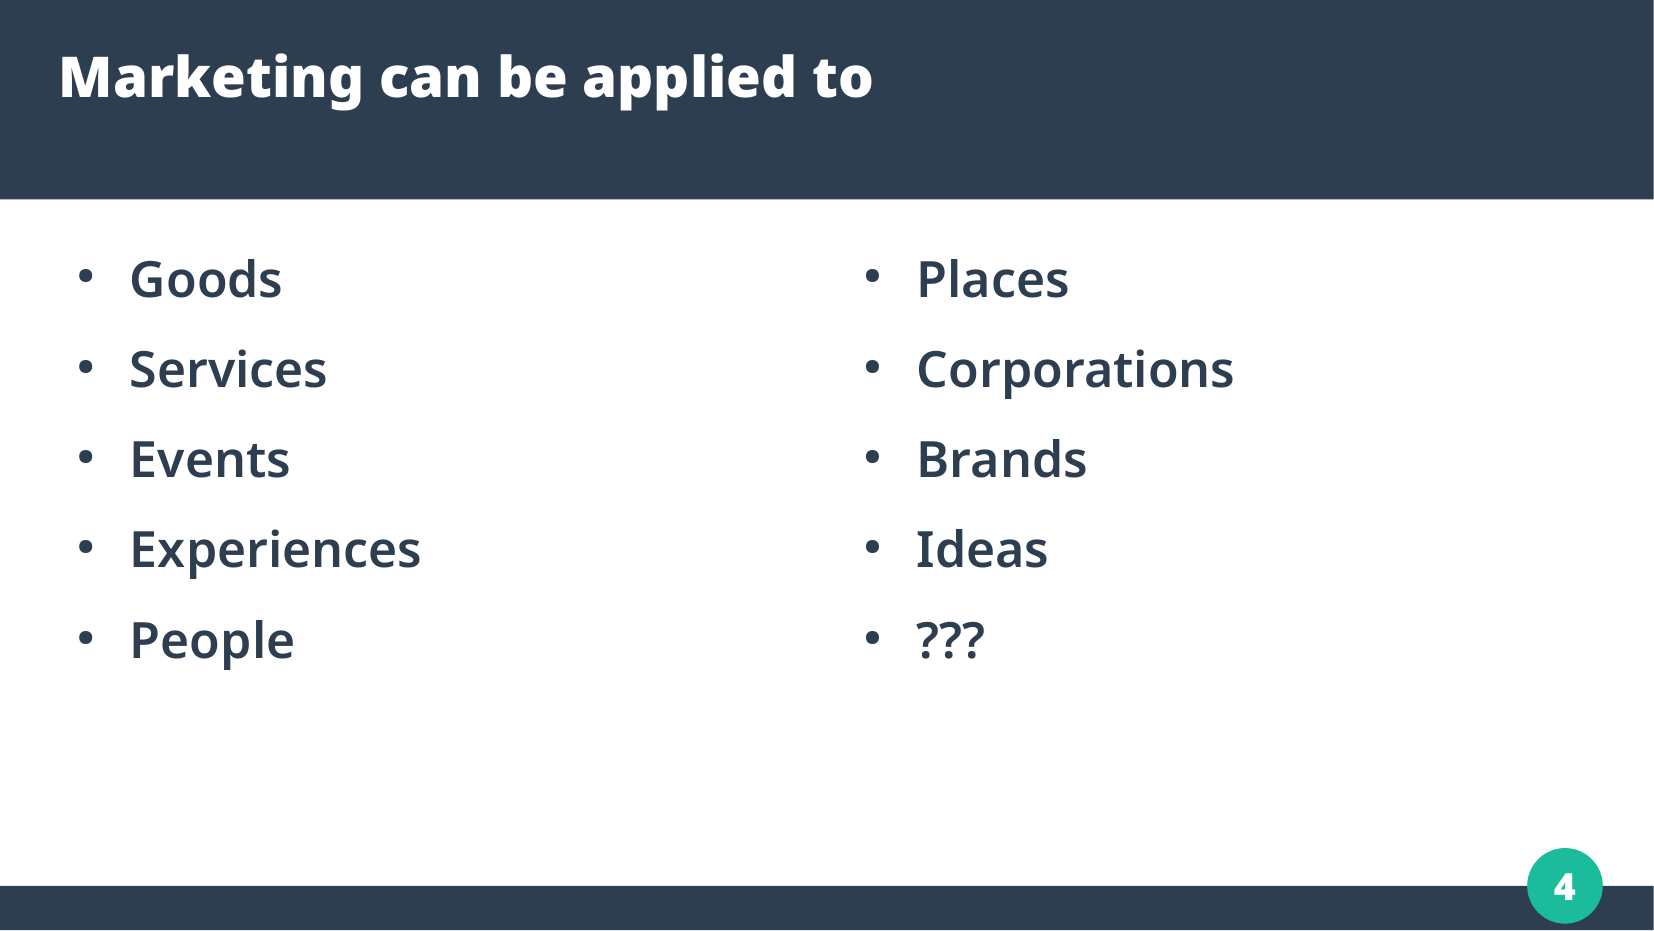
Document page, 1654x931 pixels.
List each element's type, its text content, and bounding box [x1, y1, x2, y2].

list Goods Services Events Experiences People [59, 243, 809, 864]
title Marketing can be applied to [59, 37, 1595, 108]
list Places Corporations Brands Ideas ??? [845, 243, 1596, 864]
